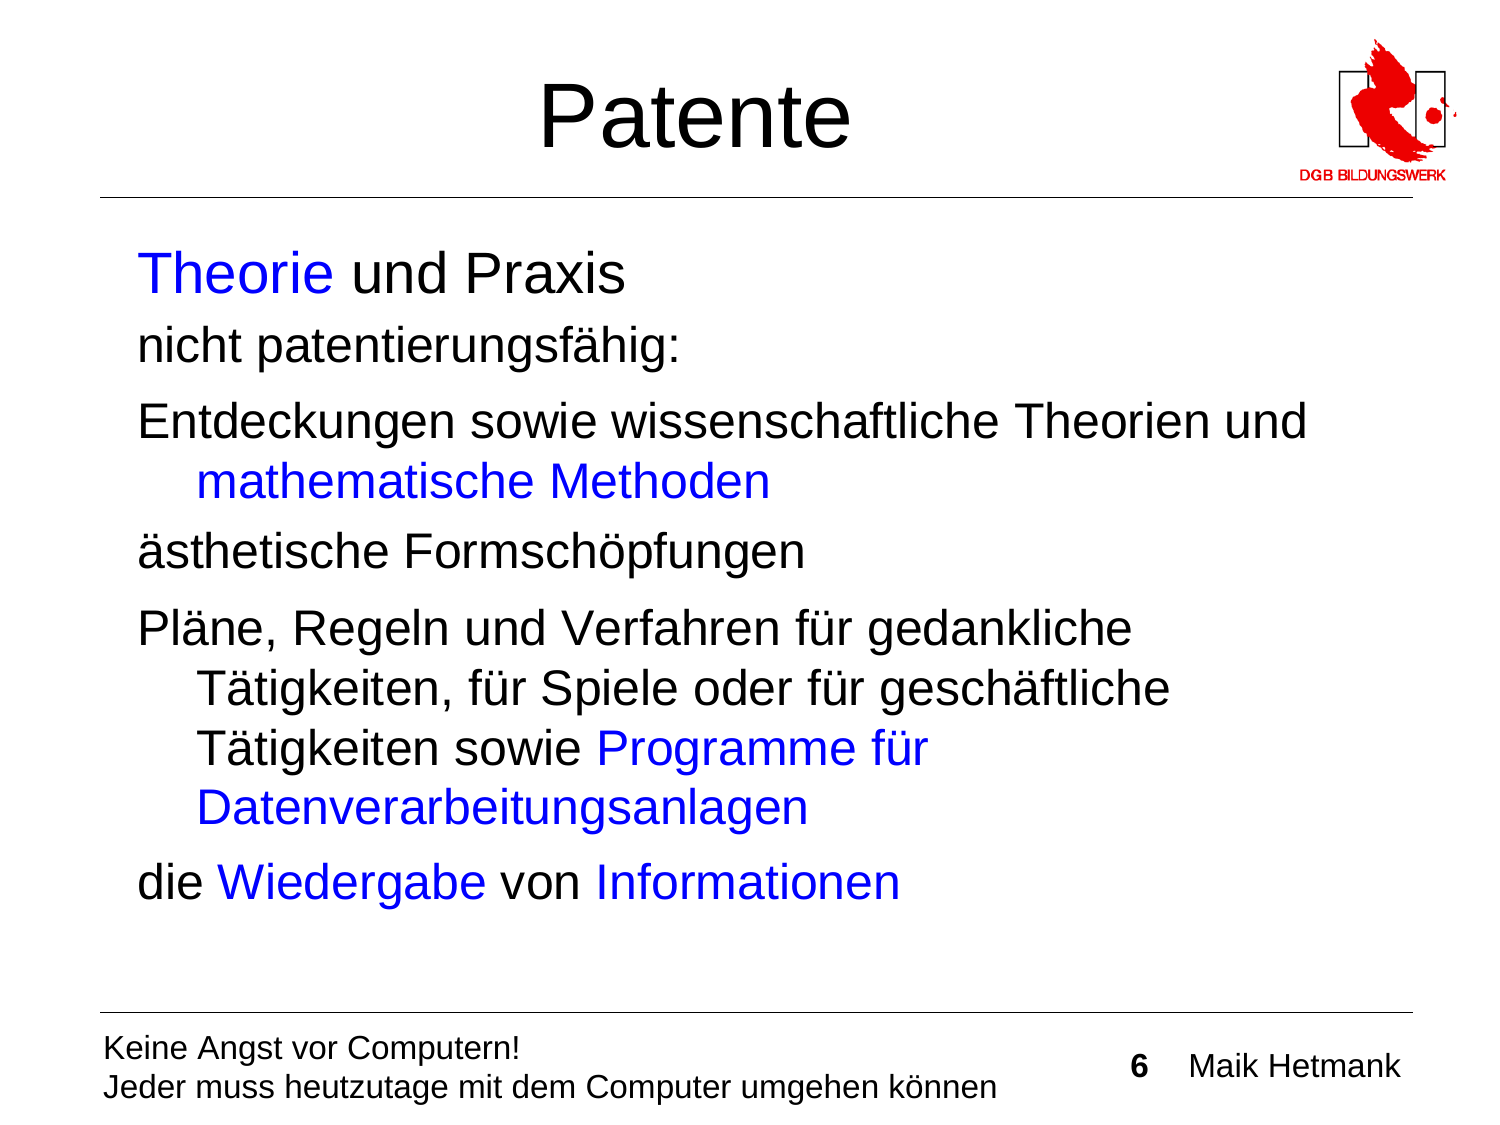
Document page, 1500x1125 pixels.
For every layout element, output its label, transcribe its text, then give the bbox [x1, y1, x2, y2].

picture [1299, 37, 1457, 181]
title Patente [87, 49, 1305, 175]
text_box ästhetische Formschöpfungen [137, 519, 1407, 580]
text_box Theorie und Praxis [137, 236, 1407, 302]
text_box die Wiedergabe von Informationen [137, 850, 1407, 911]
text_box Entdeckungen sowie wissenschaftliche Theorien und mathematische Methoden [137, 389, 1407, 506]
text_box nicht patentierungsfähig: [137, 312, 1407, 377]
text_box Pläne, Regeln und Verfahren für gedankliche Tätigkeiten, für Spiele oder für geschäftliche Tätigkeiten sowie Programme für Datenverarbeitungsanlagen [137, 596, 1407, 832]
